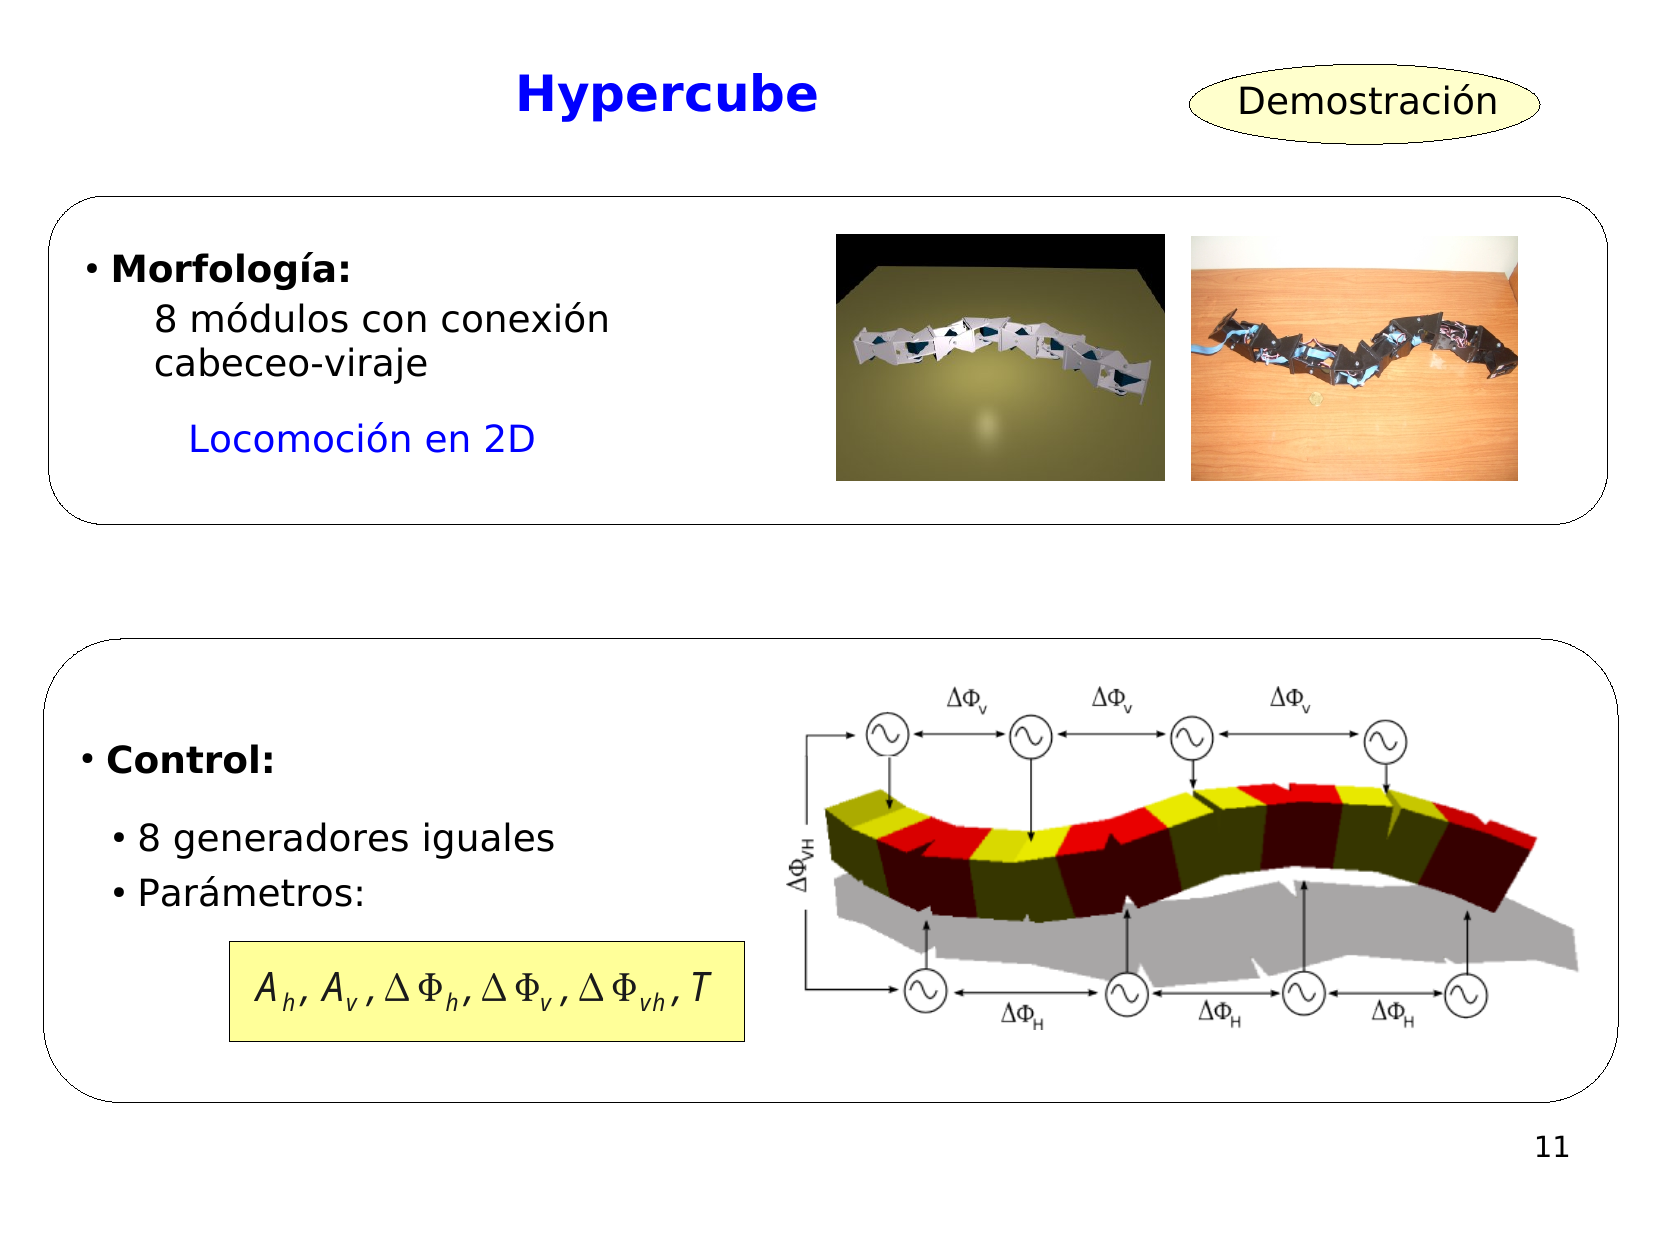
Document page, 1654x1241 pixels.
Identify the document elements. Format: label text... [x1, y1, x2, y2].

text_box [1189, 81, 1222, 128]
text_box [1514, 83, 1541, 126]
text_box Demostración [1222, 72, 1514, 132]
text_box 8 módulos con conexión cabeceo-viraje [138, 290, 753, 393]
text_box Morfología: [70, 240, 381, 299]
picture [786, 686, 1603, 1030]
text_box [229, 941, 745, 1042]
text_box Hypercube [500, 57, 835, 131]
picture [1191, 236, 1518, 481]
text_box 8 generadores iguales Parámetros: [97, 809, 771, 923]
text_box Locomoción en 2D [173, 410, 552, 469]
text_box [1261, 64, 1469, 72]
chart [242, 963, 721, 1018]
text_box Control: [66, 730, 291, 790]
text_box [1238, 132, 1491, 145]
picture [836, 234, 1165, 481]
